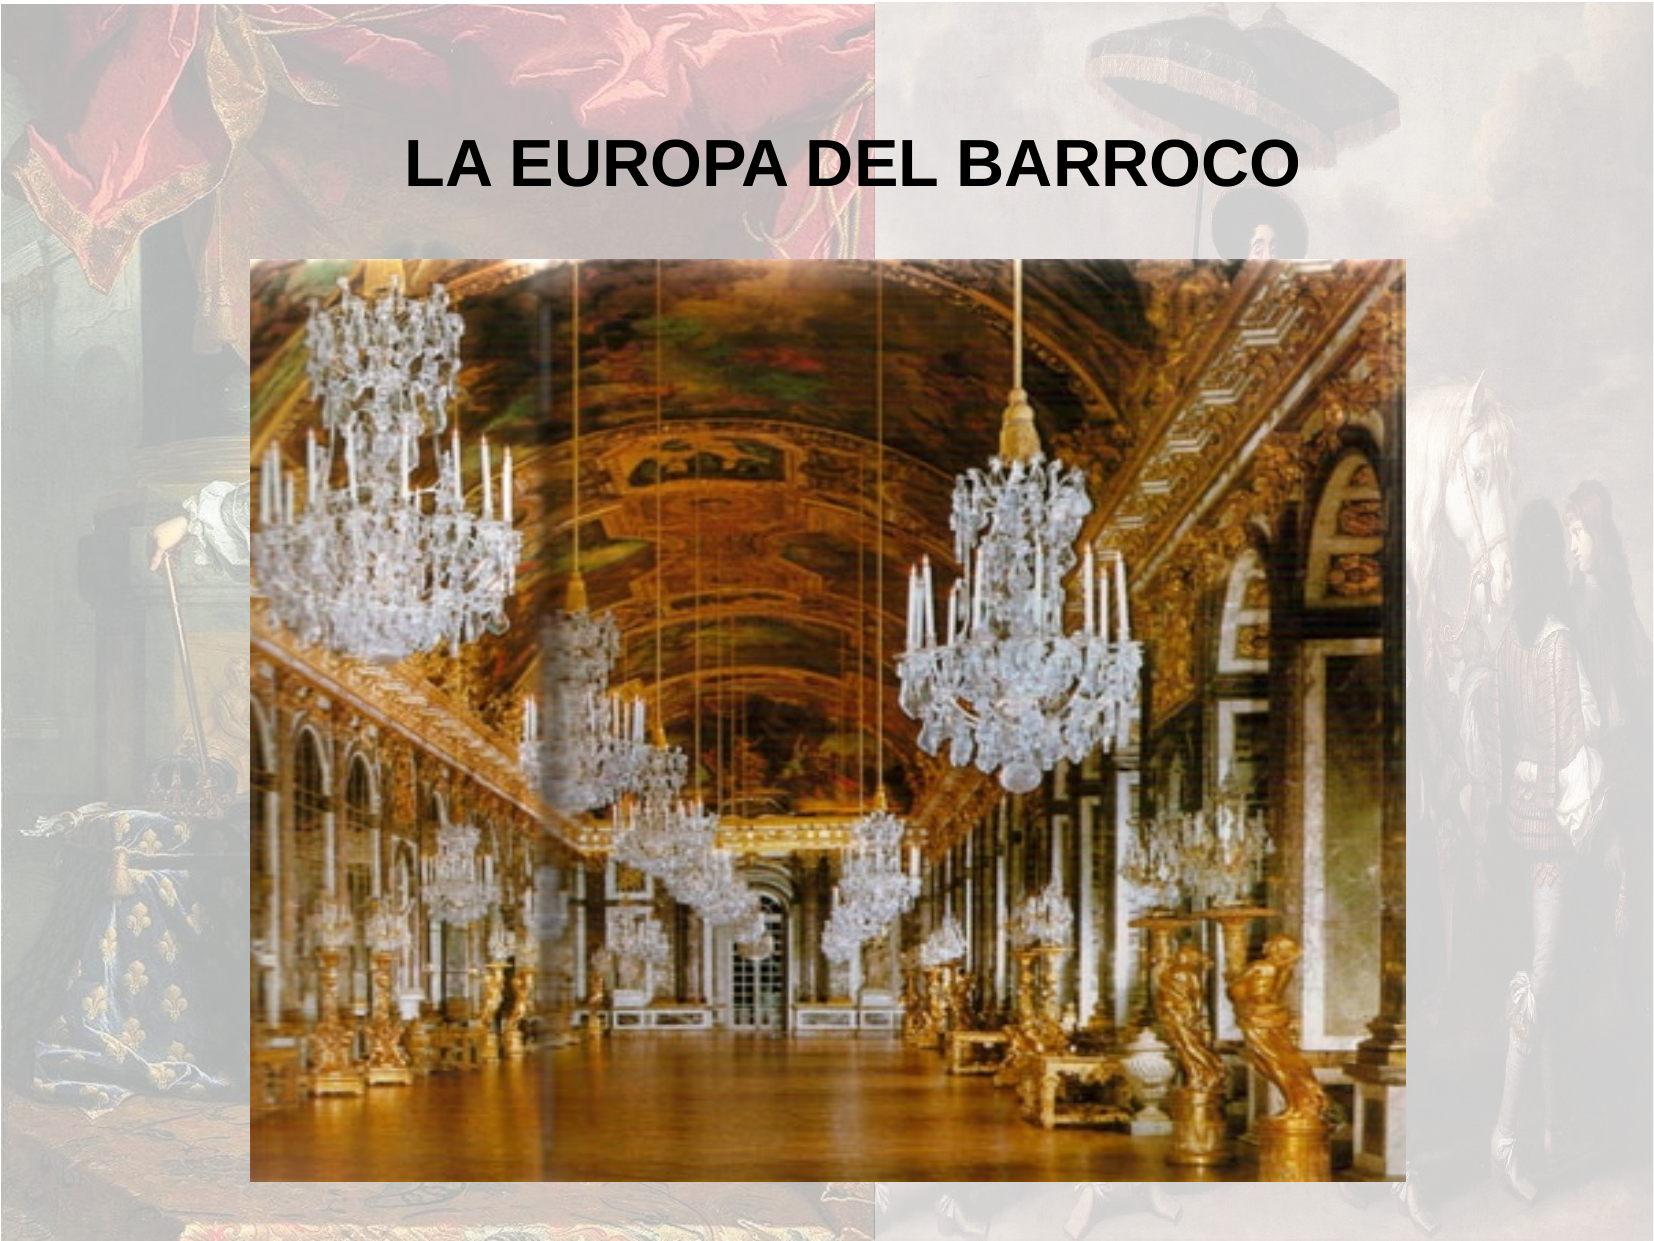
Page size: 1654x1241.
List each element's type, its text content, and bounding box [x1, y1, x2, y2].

text_box LA EUROPA DEL BARROCO [389, 118, 1318, 208]
picture [1, 2, 1654, 1241]
